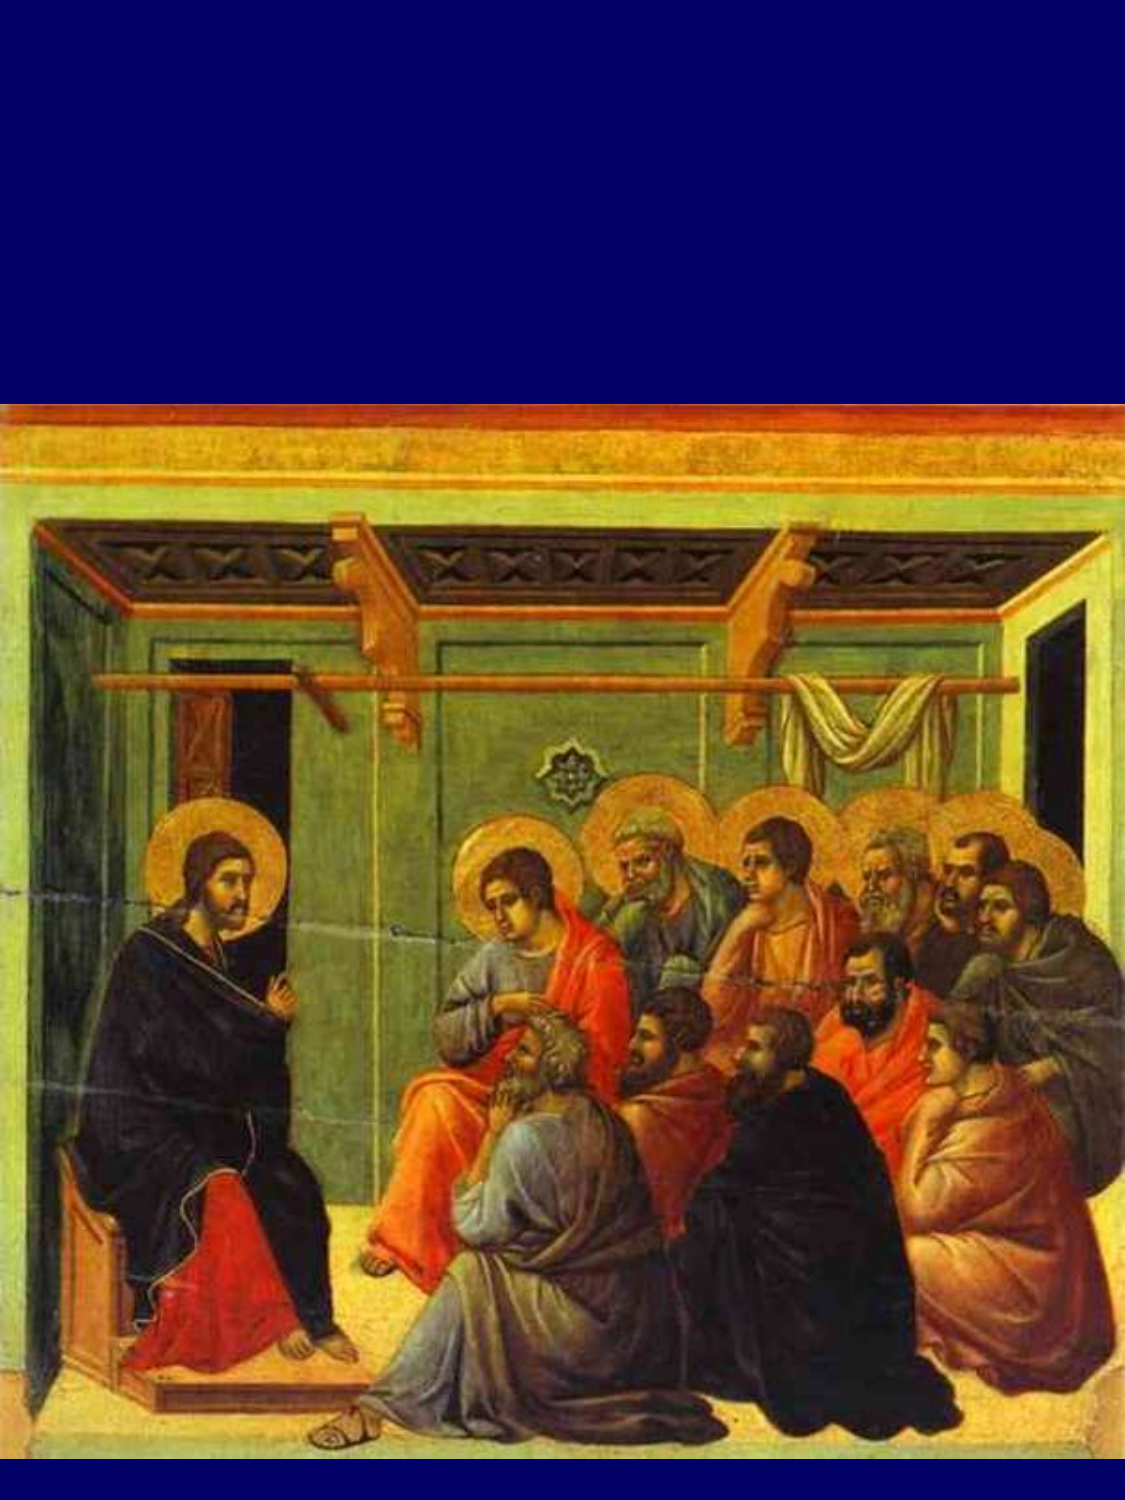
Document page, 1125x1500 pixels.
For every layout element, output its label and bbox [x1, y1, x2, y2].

picture [0, 404, 1125, 1459]
